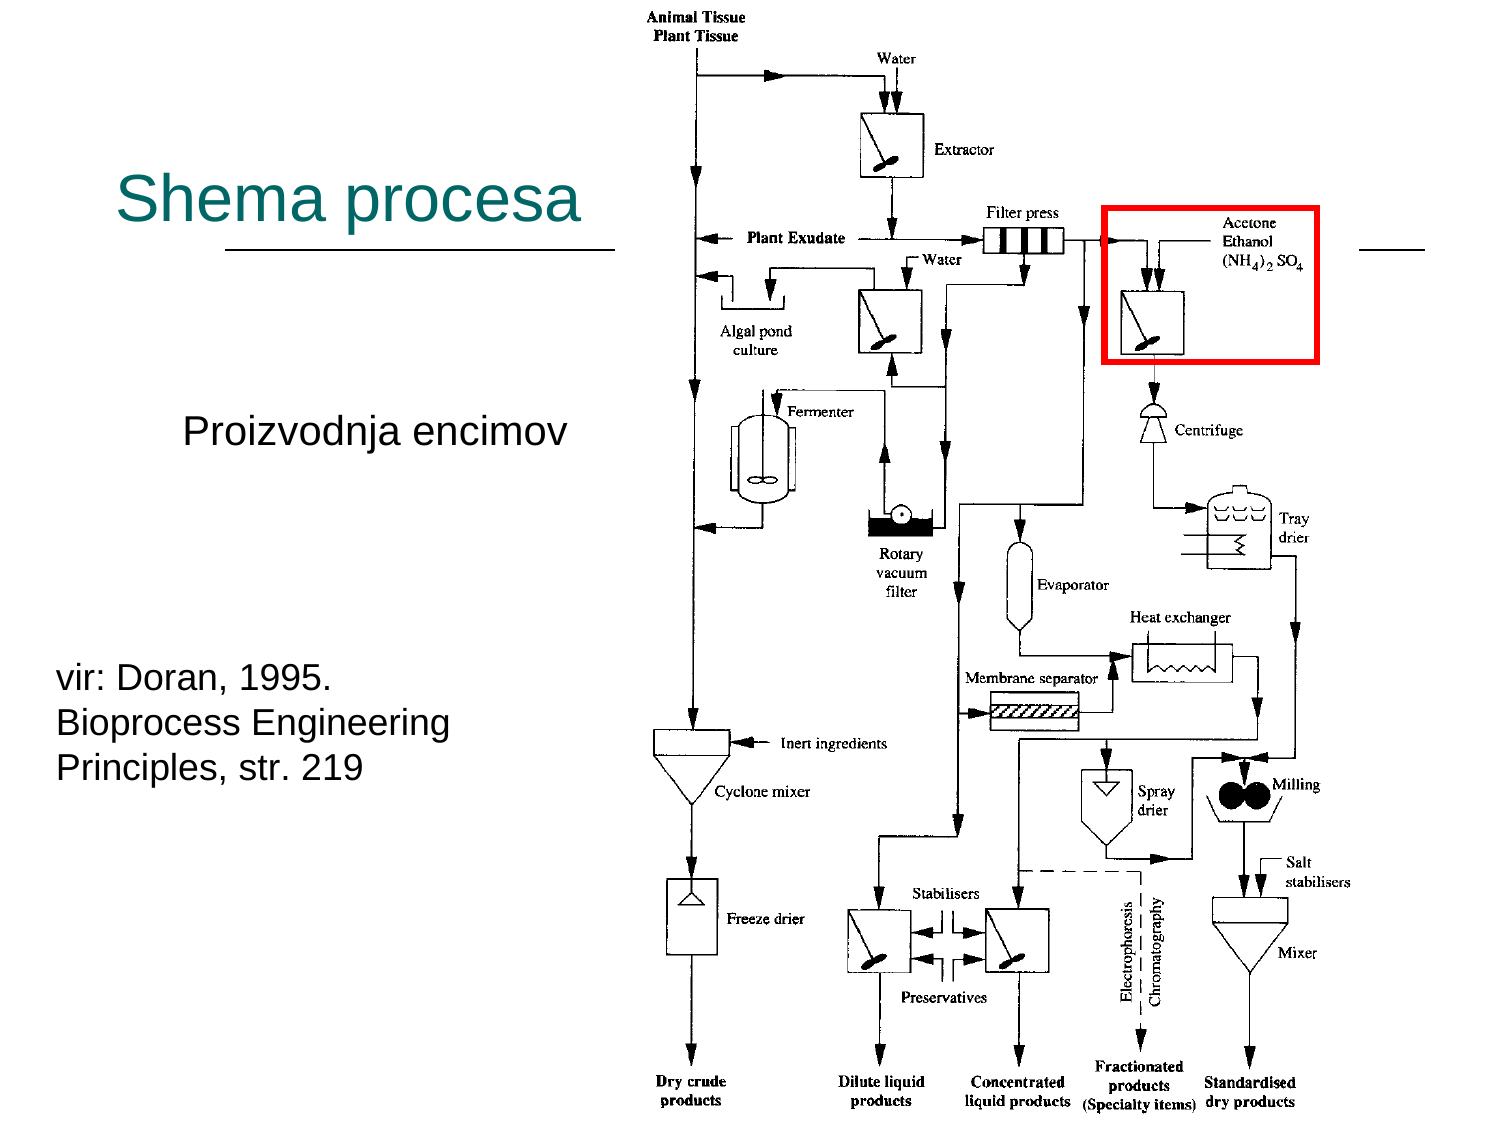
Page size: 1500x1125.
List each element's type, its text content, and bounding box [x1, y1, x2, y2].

text_box vir: Doran, 1995. Bioprocess Engineering Principles, str. 219 [41, 645, 502, 796]
text_box Proizvodnja encimov [167, 396, 584, 462]
picture [615, 0, 1359, 1125]
title Shema procesa [100, 54, 615, 243]
